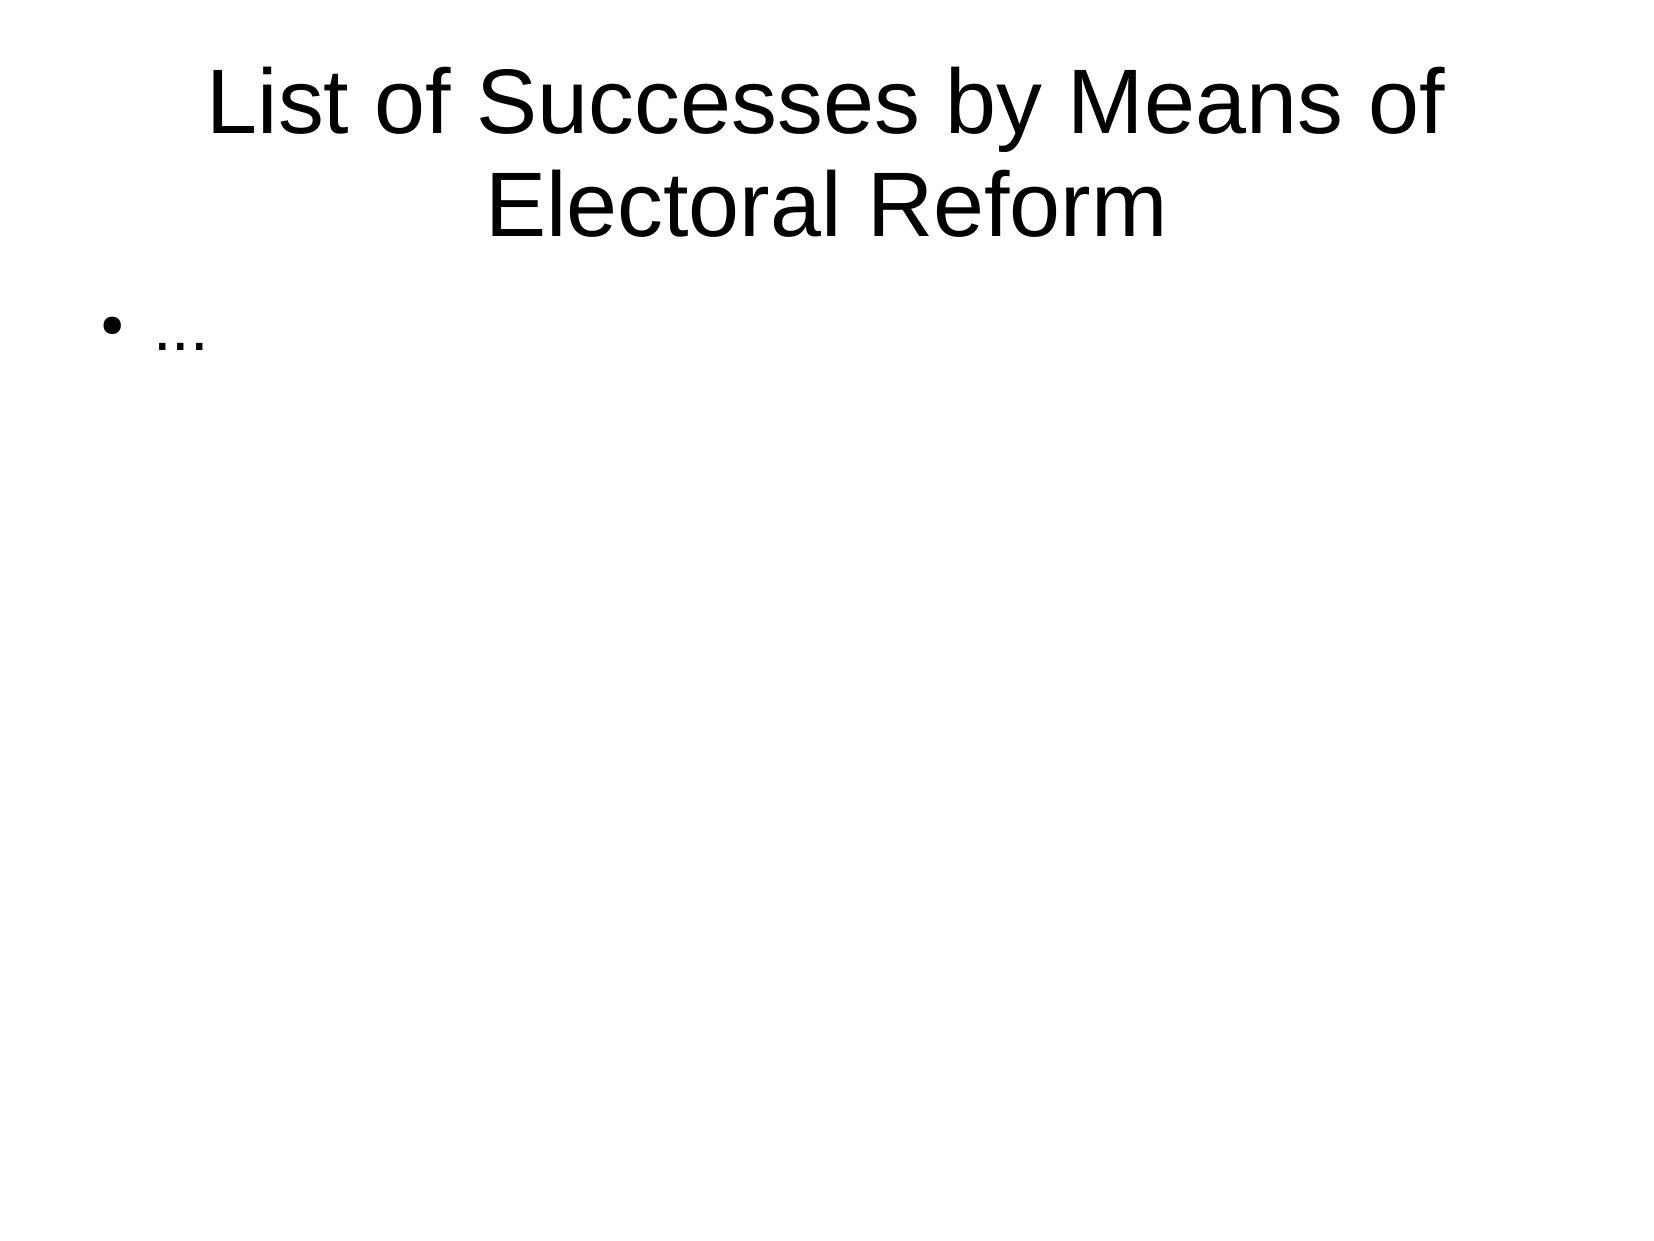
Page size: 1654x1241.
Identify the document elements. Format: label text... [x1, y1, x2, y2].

list ... [82, 290, 1571, 1094]
title List of Successes by Means of Electoral Reform [82, 50, 1571, 256]
